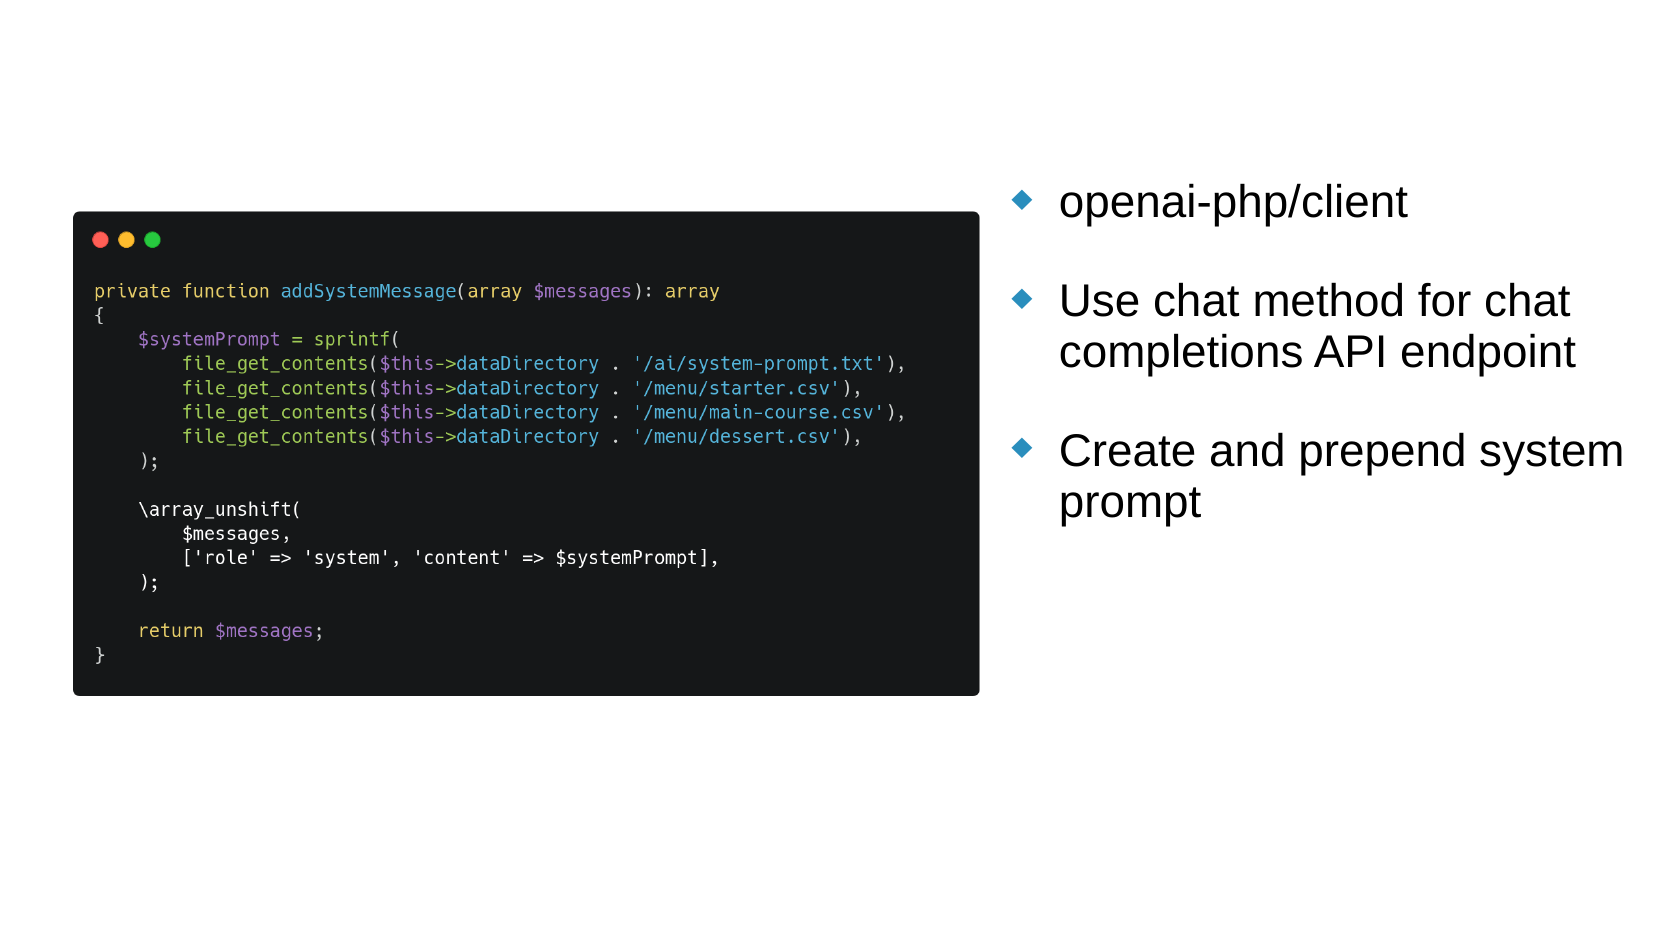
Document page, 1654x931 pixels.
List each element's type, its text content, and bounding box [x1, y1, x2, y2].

picture [0, 138, 1052, 769]
text_box openai-php/client Use chat method for chat completions API endpoint Create and prepend system prompt [996, 168, 1654, 863]
